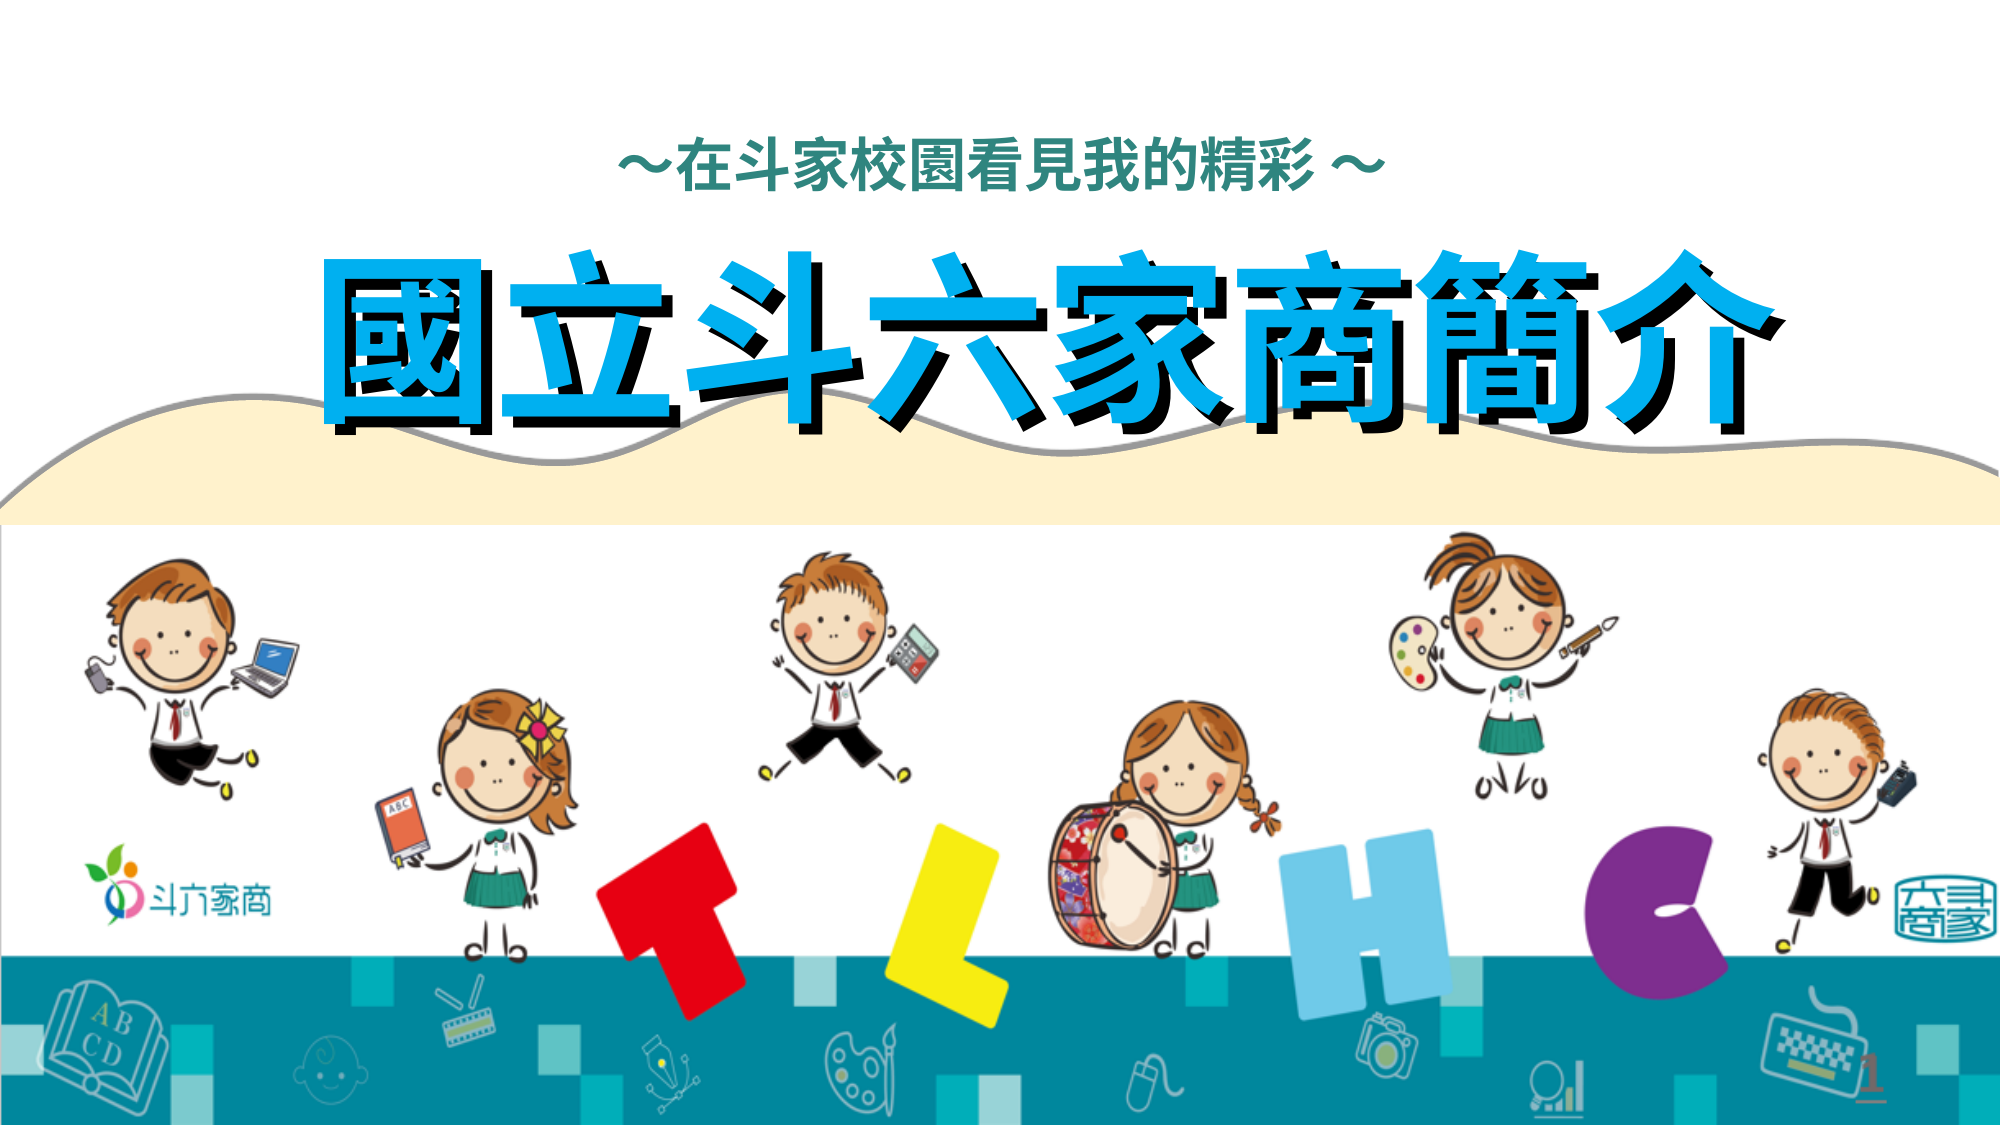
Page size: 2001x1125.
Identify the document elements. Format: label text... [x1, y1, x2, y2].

text_box [0, 400, 2000, 525]
picture [0, 525, 2000, 1125]
text_box 國立斗六家商簡介 [297, 216, 1804, 451]
text_box ～在斗家校園看見我的精彩 ～ [394, 18, 1610, 205]
